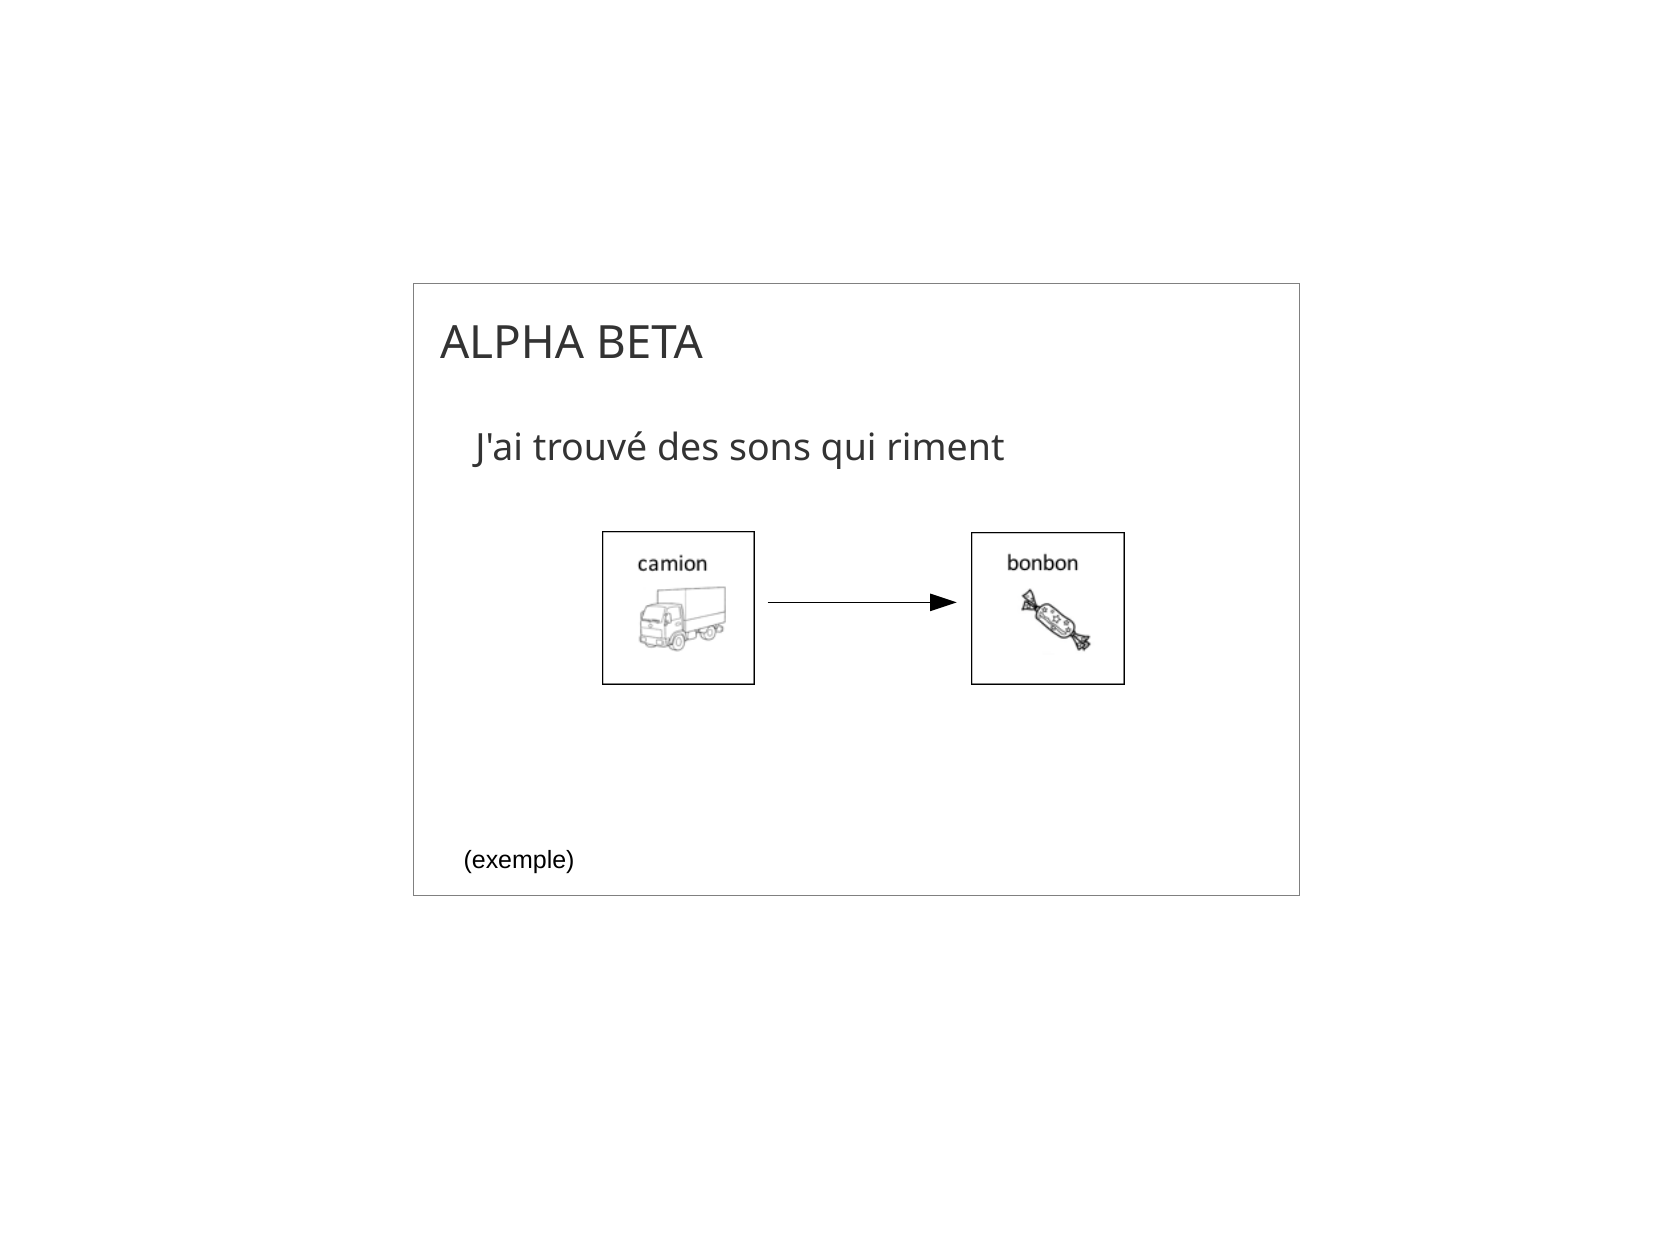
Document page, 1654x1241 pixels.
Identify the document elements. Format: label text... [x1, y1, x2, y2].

text_box ALPHA BETA [425, 302, 1241, 473]
picture [602, 531, 755, 685]
text_box (exemple) [448, 838, 863, 882]
text_box J'ai trouvé des sons qui riment [460, 413, 1229, 839]
picture [971, 532, 1125, 686]
